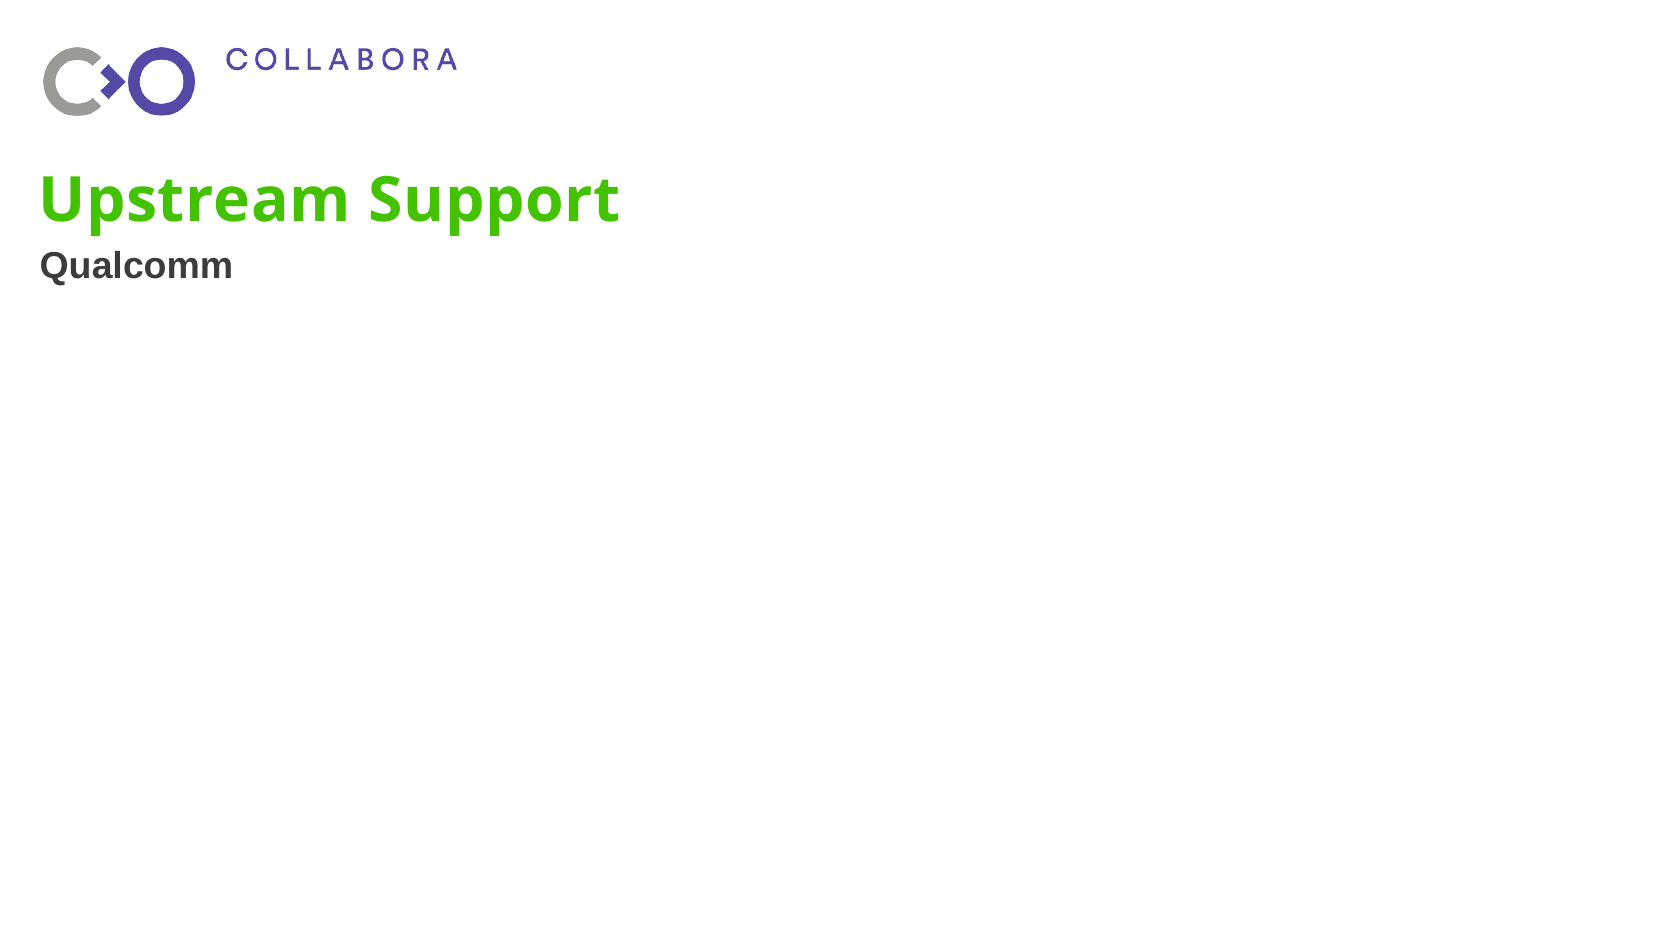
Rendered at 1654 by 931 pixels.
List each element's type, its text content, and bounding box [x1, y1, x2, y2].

title Upstream Support [38, 159, 1614, 216]
picture [43, 47, 457, 116]
text_box Qualcomm [39, 240, 1612, 290]
